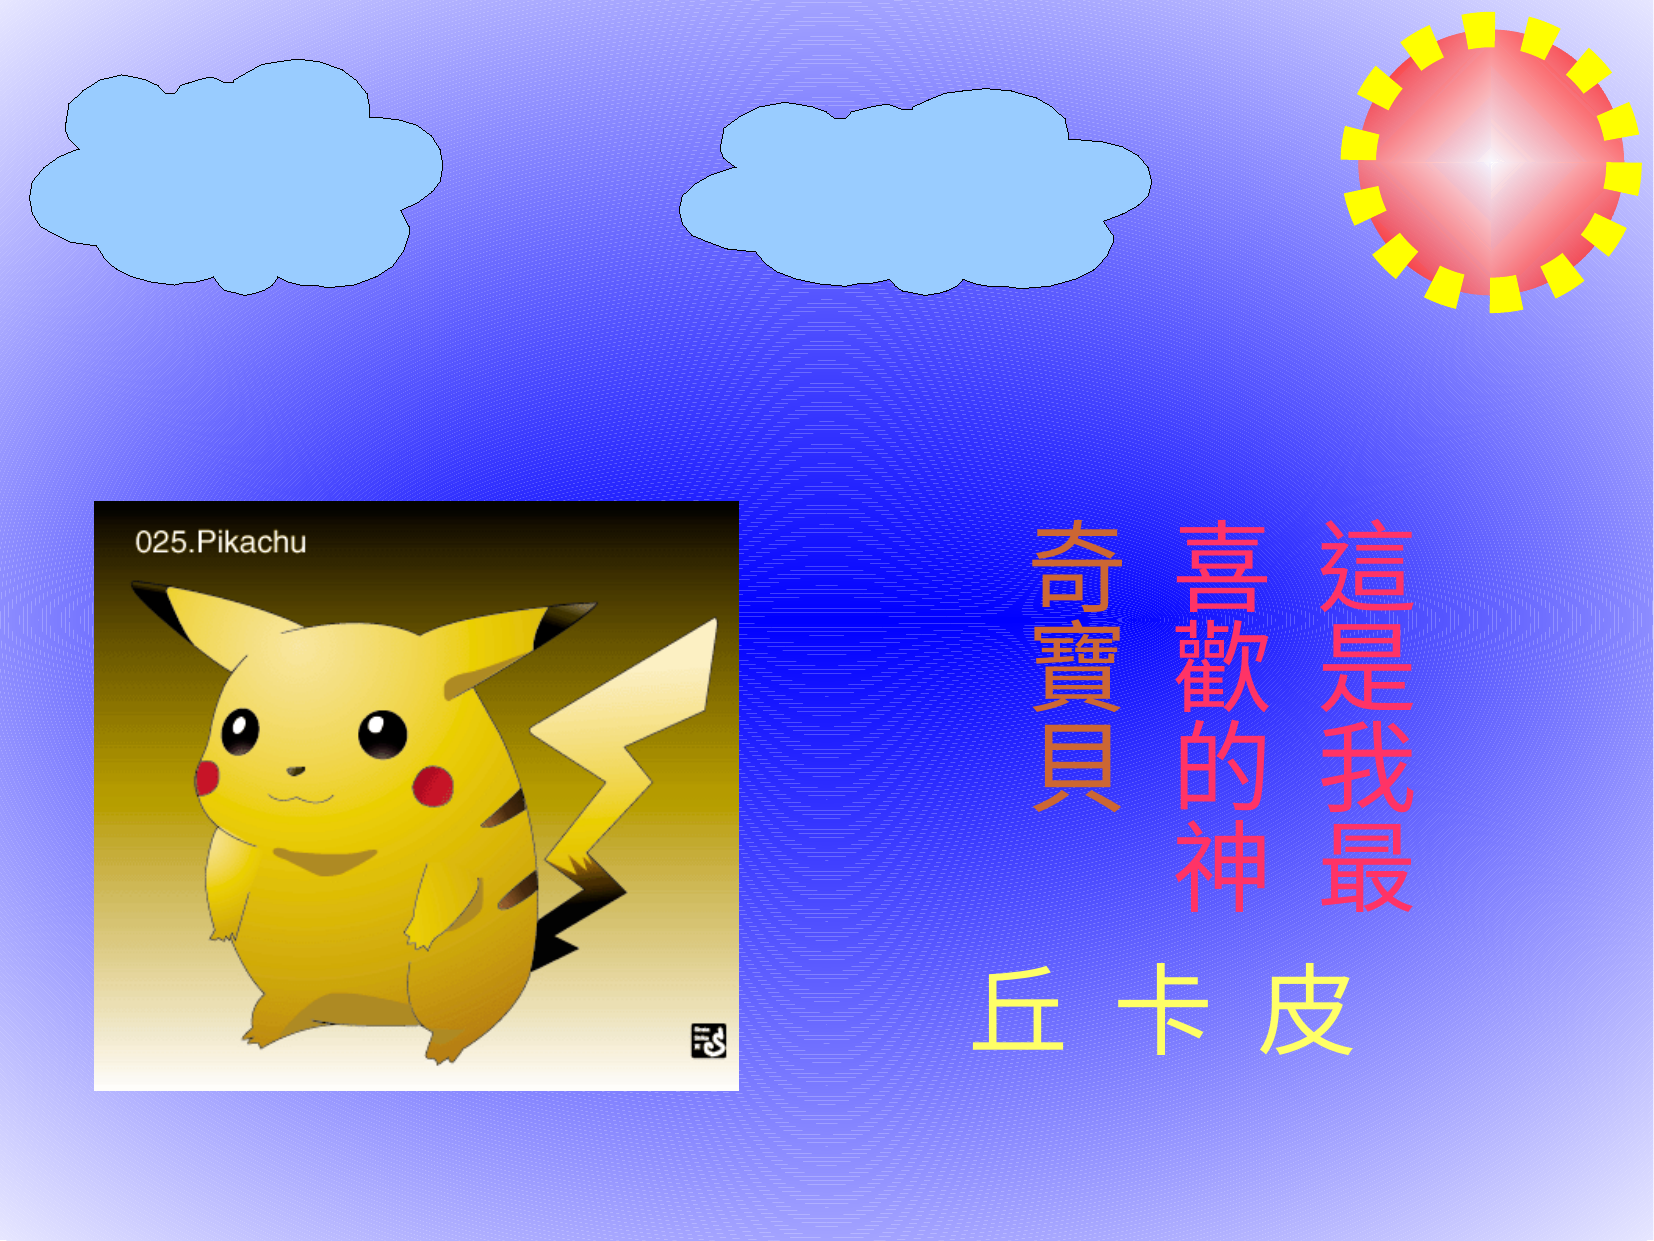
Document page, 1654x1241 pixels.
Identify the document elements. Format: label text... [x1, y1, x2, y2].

text_box [679, 88, 1152, 296]
text_box [1358, 29, 1625, 296]
text_box [29, 59, 443, 296]
picture [94, 501, 739, 1091]
text_box 這是我最喜歡的神奇寶貝 [1047, 501, 1447, 1004]
text_box 皮卡丘 [536, 944, 1388, 1123]
